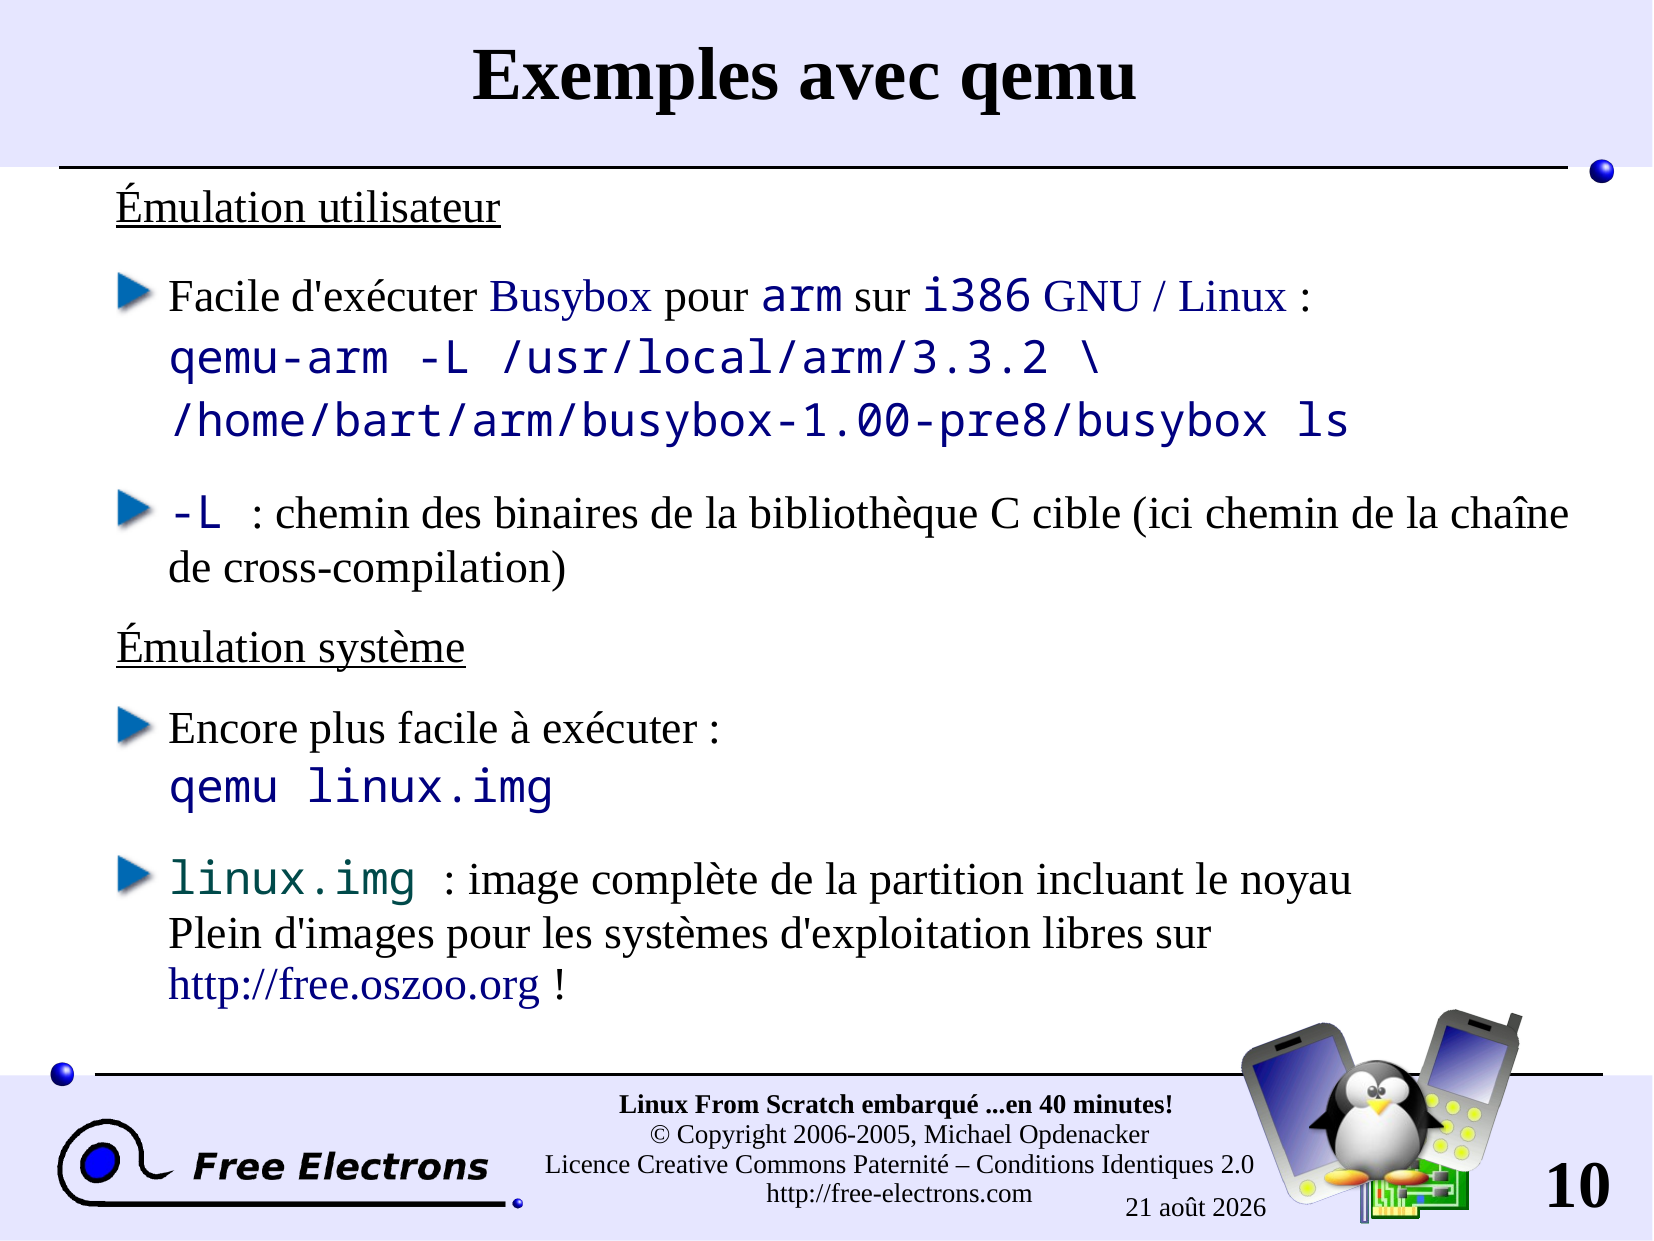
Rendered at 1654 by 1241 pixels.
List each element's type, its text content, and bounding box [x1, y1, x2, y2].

list Émulation utilisateur Facile d'exécuter Busybox pour arm sur i386 GNU / Linux : qemu-arm -L /usr/local/arm/3.3.2 \ /home/bart/arm/busybox-1.00-pre8/busybox ls -L : chemin des binaires de la bibliothèque C cible (ici chemin de la chaîne de cross-compilation) Émulation système Encore plus facile à exécuter : qemu linux.img linux.img : image complète de la partition incluant le noyau Plein d'images pour les systèmes d'exploitation libres sur http://free.oszoo.org ! [97, 182, 1580, 1061]
title Exemples avec qemu [60, 25, 1551, 124]
picture [50, 1108, 527, 1216]
picture [1229, 1061, 1522, 1241]
